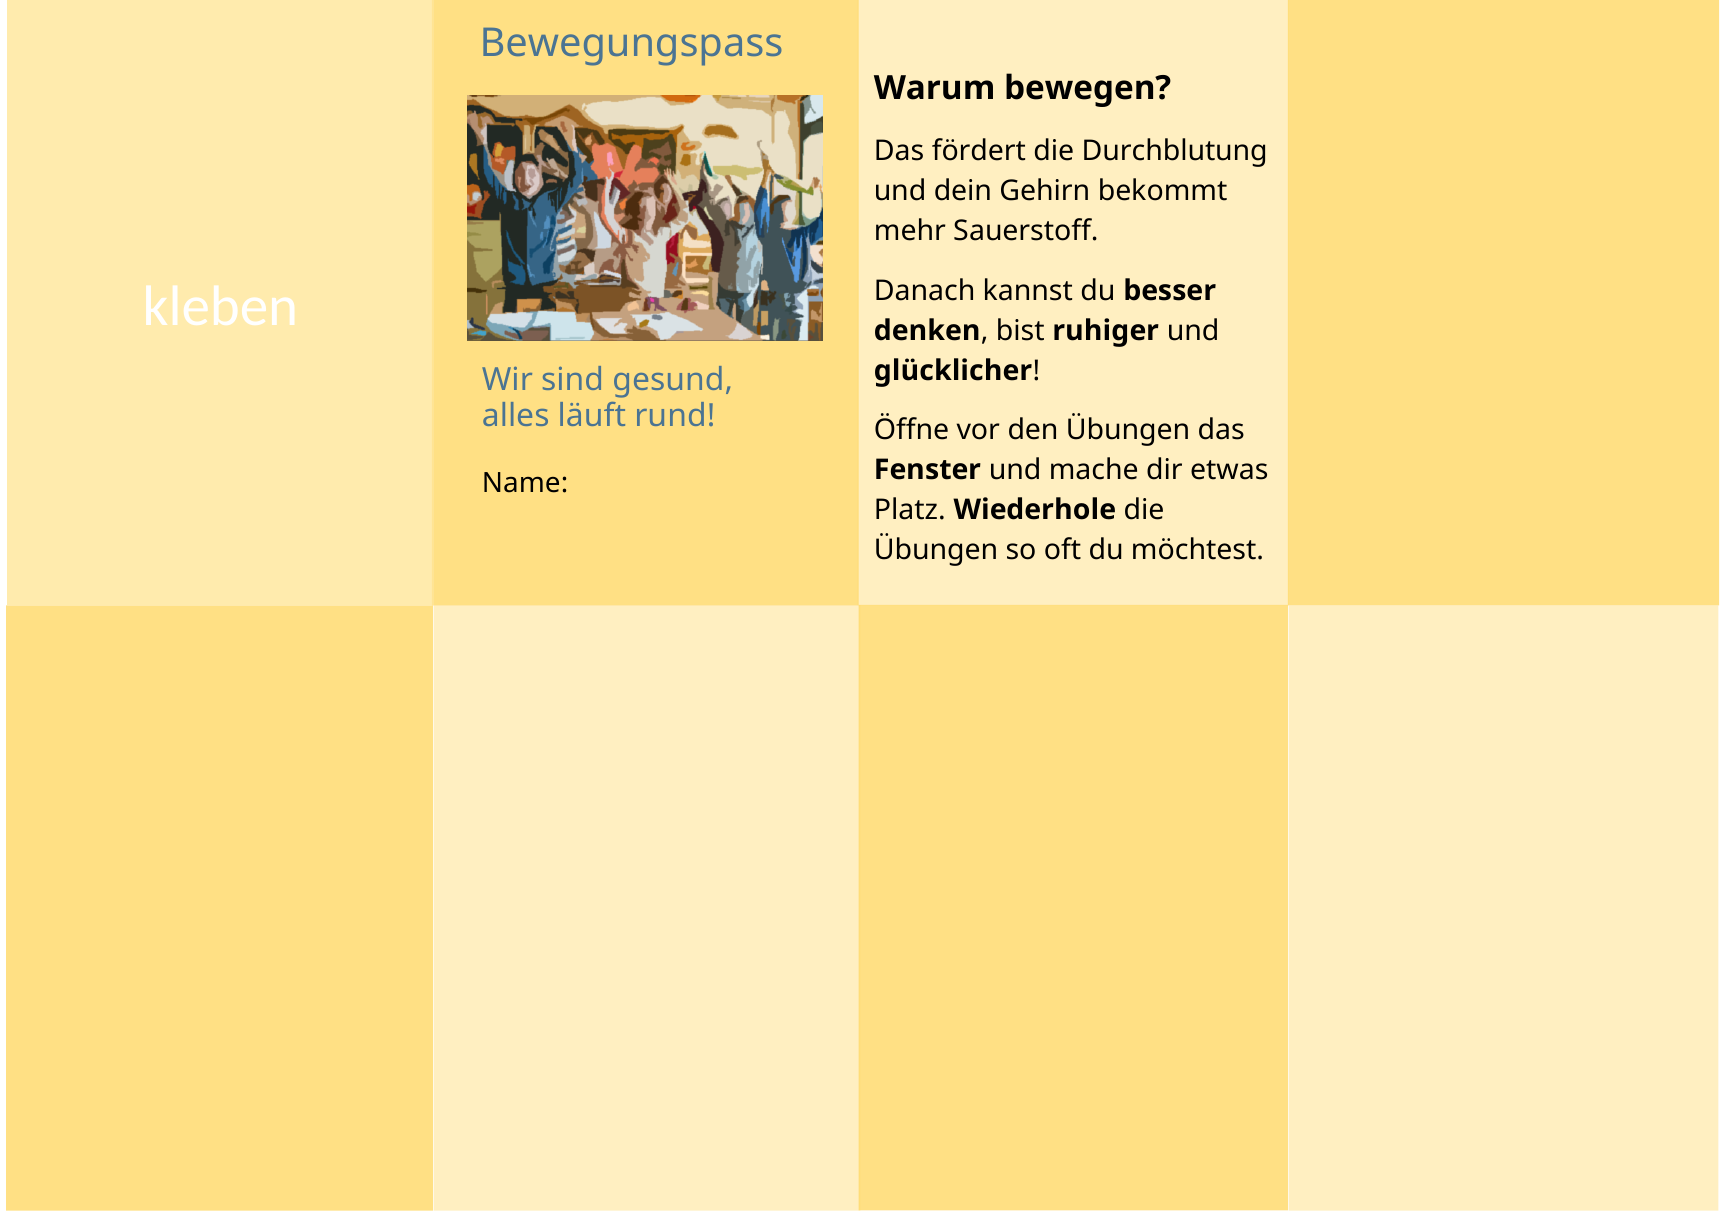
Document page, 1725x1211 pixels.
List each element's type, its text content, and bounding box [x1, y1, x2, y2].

text_box Warum bewegen? Das fördert die Durchblutung und dein Gehirn bekommt mehr Sauerstoff. Danach kannst du besser denken, bist ruhiger und glücklicher! Öffne vor den Übungen das Fenster und mache dir etwas Platz. Wiederhole die Übungen so oft du möchtest. [858, 0, 1288, 605]
text_box Wir sind gesund, alles läuft rund! Name: [467, 353, 827, 503]
text_box [6, 605, 433, 1211]
text_box [434, 0, 1719, 1211]
text_box Bewegungspass [465, 9, 824, 621]
text_box kleben [7, 0, 434, 605]
